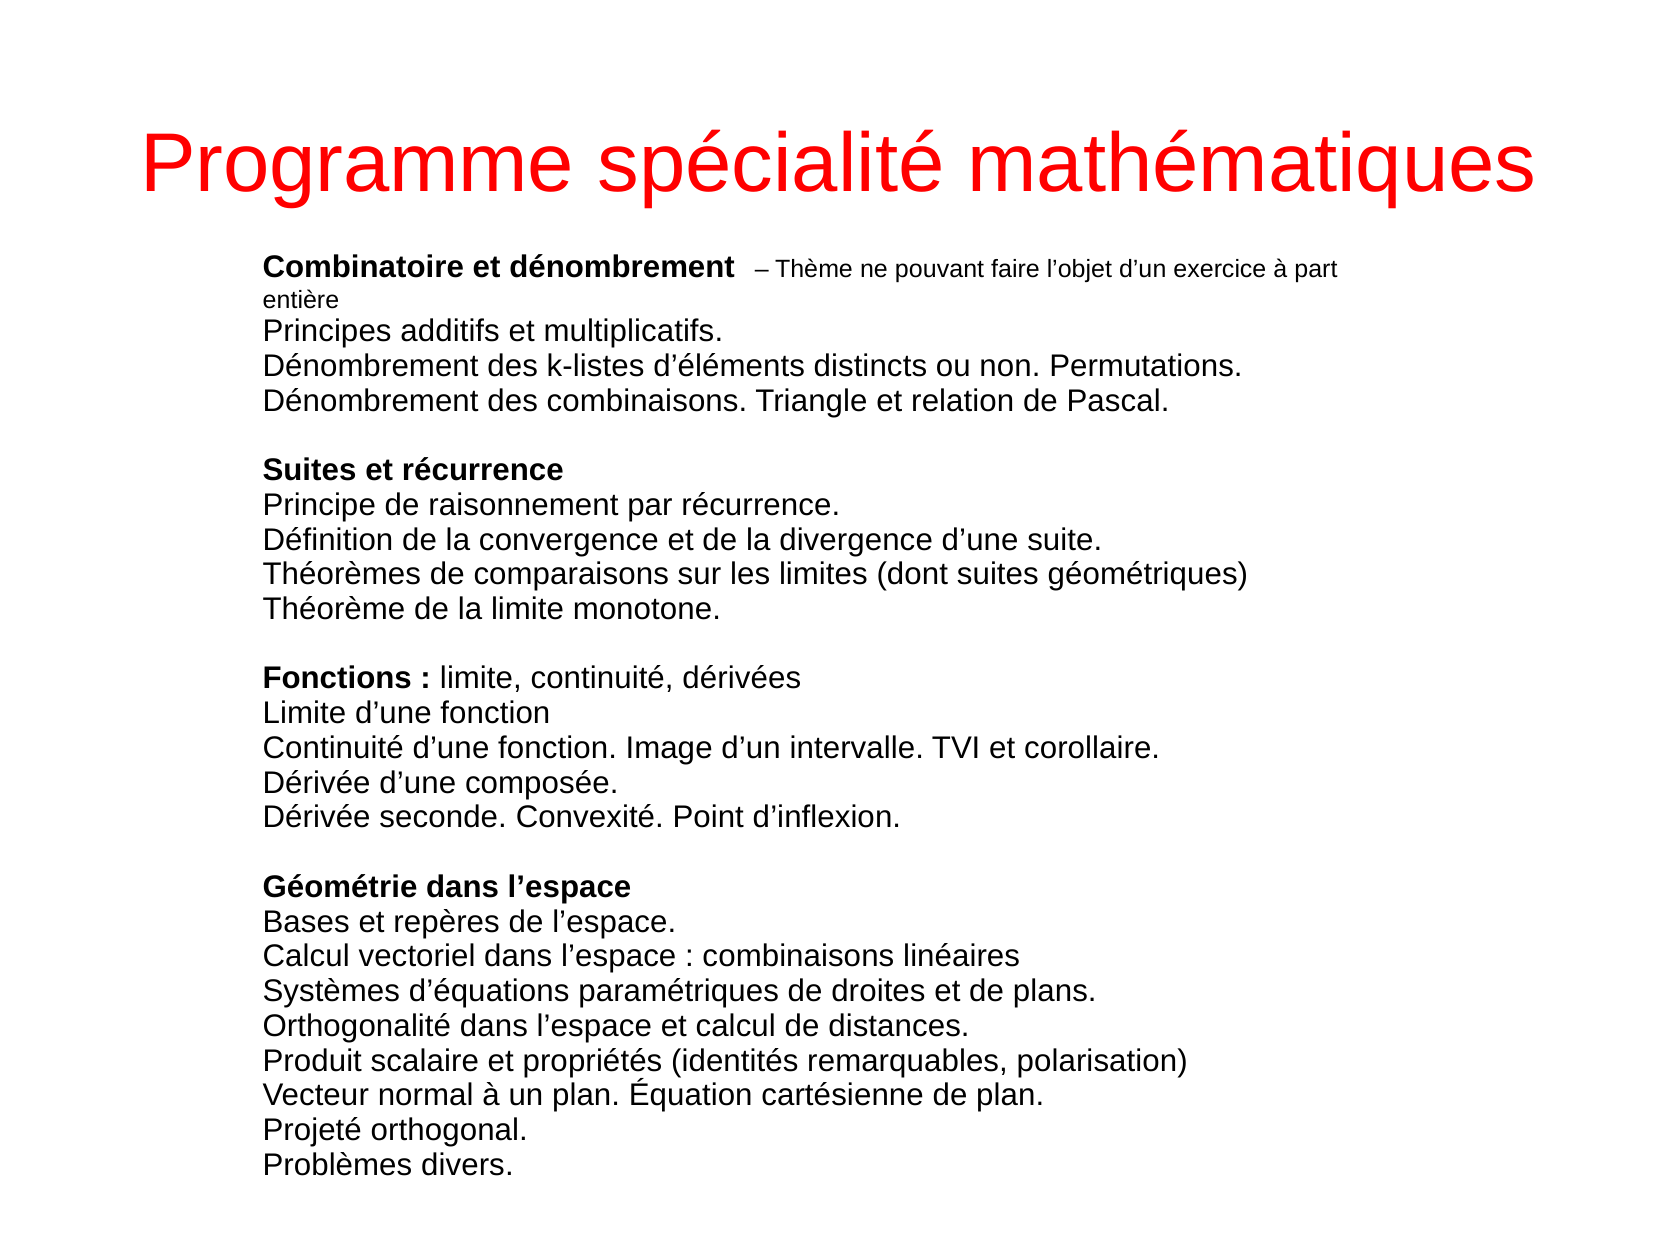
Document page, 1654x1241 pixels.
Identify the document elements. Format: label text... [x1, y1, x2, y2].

text_box Combinatoire et dénombrement – Thème ne pouvant faire l’objet d’un exercice à part entière Principes additifs et multiplicatifs. Dénombrement des k-listes d’éléments distincts ou non. Permutations. Dénombrement des combinaisons. Triangle et relation de Pascal. Suites et récurrence Principe de raisonnement par récurrence. Définition de la convergence et de la divergence d’une suite. Théorèmes de comparaisons sur les limites (dont suites géométriques) Théorème de la limite monotone. Fonctions : limite, continuité, dérivées Limite d’une fonction Continuité d’une fonction. Image d’un intervalle. TVI et corollaire. Dérivée d’une composée. Dérivée seconde. Convexité. Point d’inflexion. Géométrie dans l’espace Bases et repères de l’espace. Calcul vectoriel dans l’espace : combinaisons linéaires Systèmes d’équations paramétriques de droites et de plans. Orthogonalité dans l’espace et calcul de distances. Produit scalaire et propriétés (identités remarquables, polarisation) Vecteur normal à un plan. Équation cartésienne de plan. Projeté orthogonal. Problèmes divers. [248, 236, 1359, 1195]
title Programme spécialité mathématiques [94, 59, 1583, 267]
